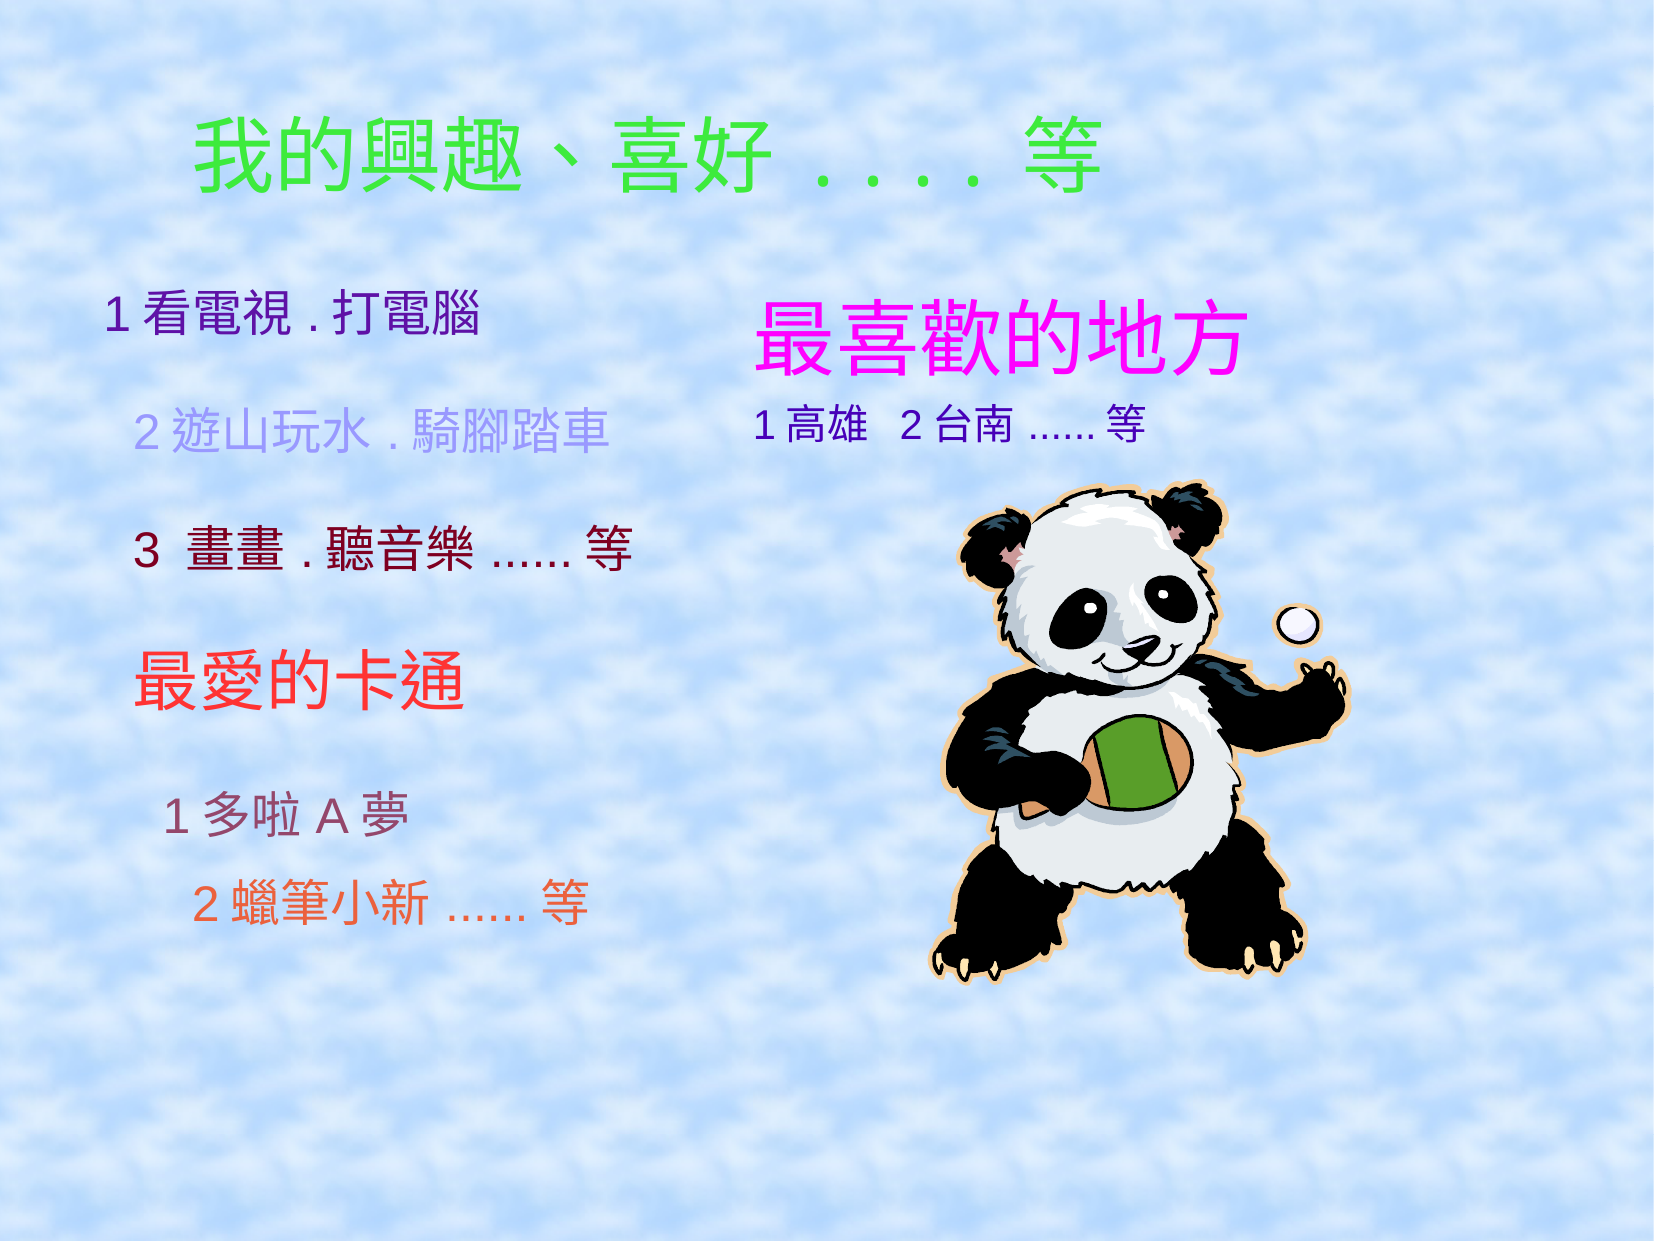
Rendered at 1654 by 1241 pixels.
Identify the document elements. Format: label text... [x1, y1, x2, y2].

text_box 1看電視.打電腦 [88, 265, 532, 341]
text_box 最喜歡的地方 [738, 265, 1418, 381]
text_box 1高雄 2台南......等 [738, 383, 1270, 449]
text_box 1多啦A夢 [147, 767, 709, 843]
text_box 我的興趣、喜好....等 [177, 82, 1211, 197]
picture [0, 0, 1654, 1241]
text_box 2遊山玩水.騎腳踏車 [118, 383, 680, 459]
text_box 2蠟筆小新......等 [177, 856, 650, 945]
text_box 最愛的卡通 [118, 620, 680, 715]
text_box 3 畫畫.聽音樂......等 [118, 501, 739, 577]
